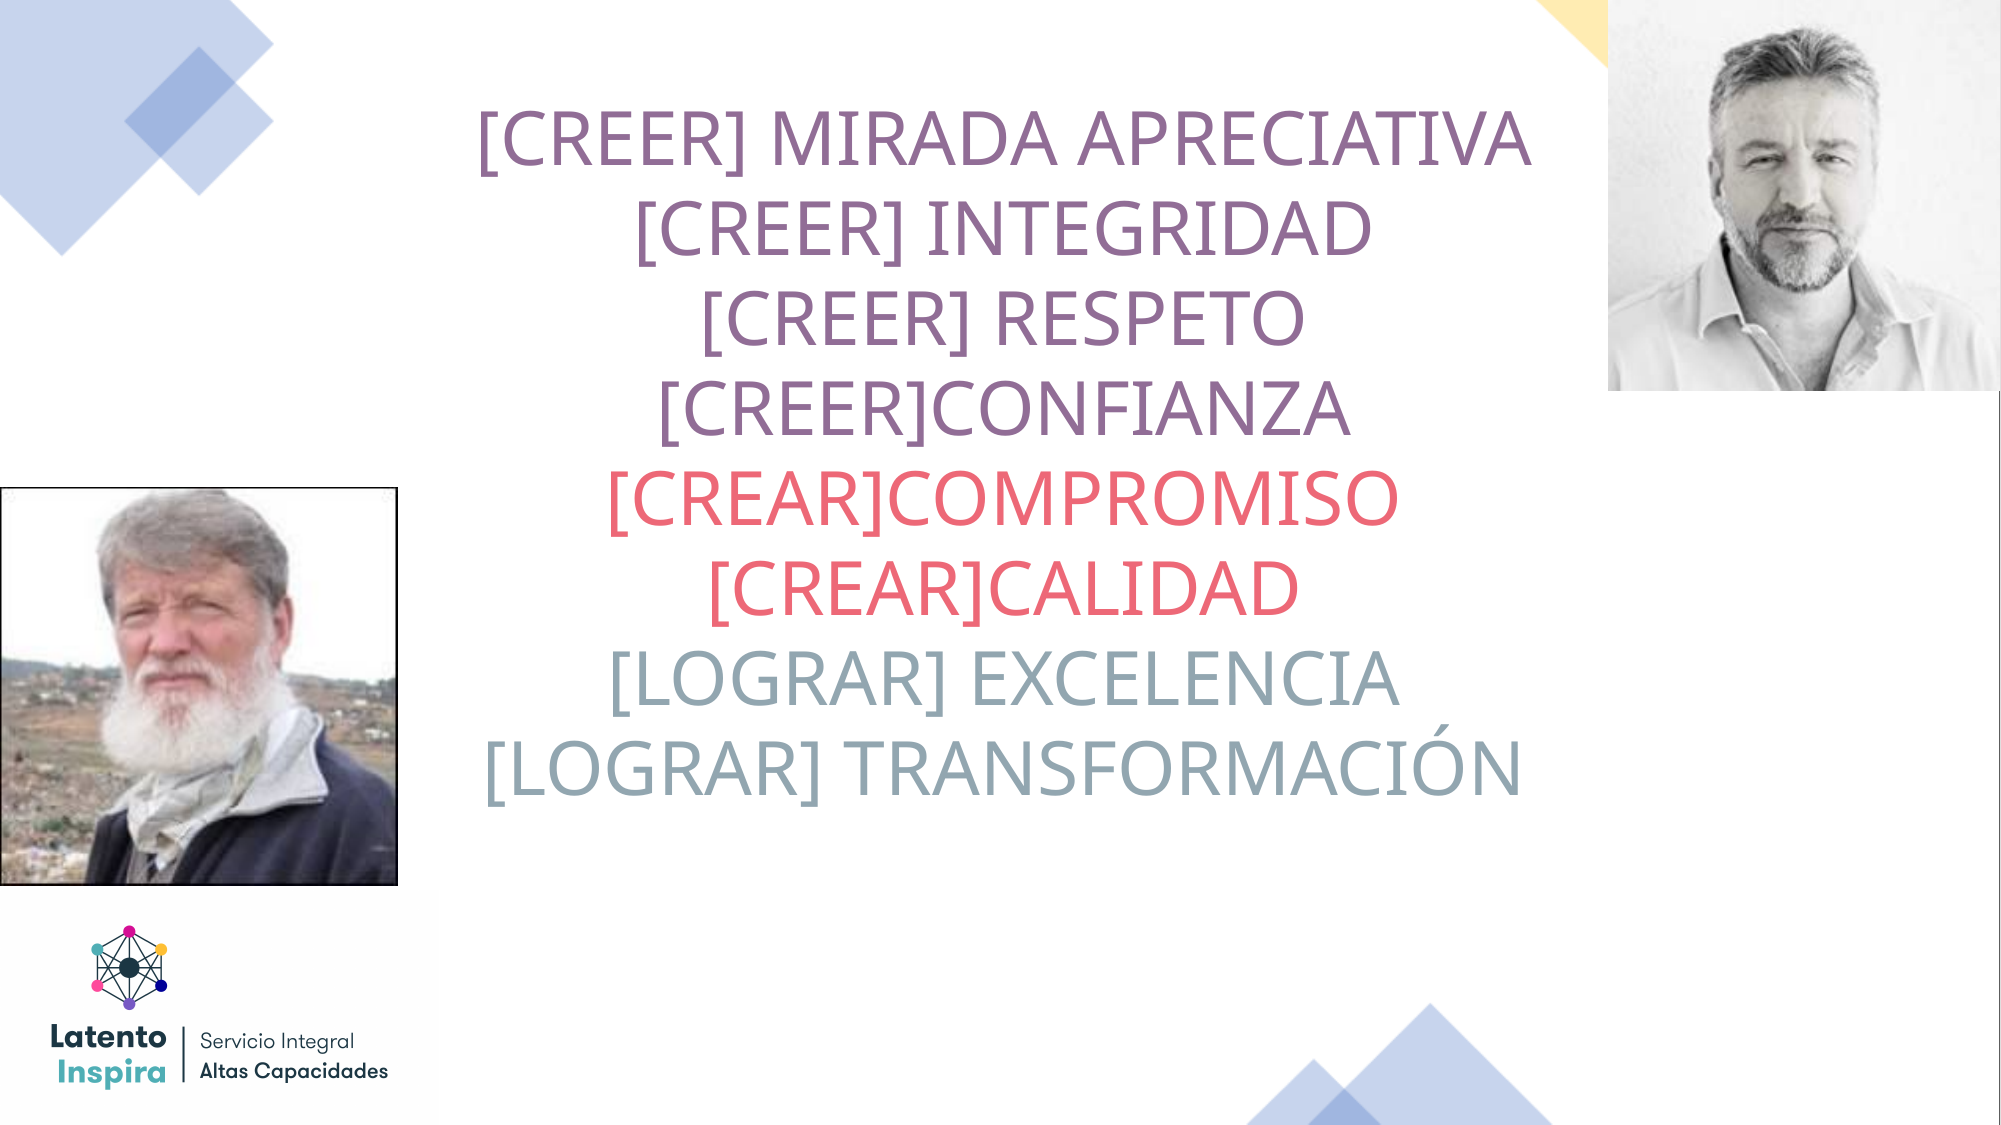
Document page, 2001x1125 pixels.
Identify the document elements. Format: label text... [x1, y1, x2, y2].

text_box [CREER] MIRADA APRECIATIVA [CREER] INTEGRIDAD [CREER] RESPETO [CREER]CONFIANZA [CREAR]COMPROMISO [CREAR]CALIDAD [LOGRAR] EXCELENCIA [LOGRAR] TRANSFORMACIÓN [374, 83, 1634, 818]
picture [0, 0, 2001, 1125]
